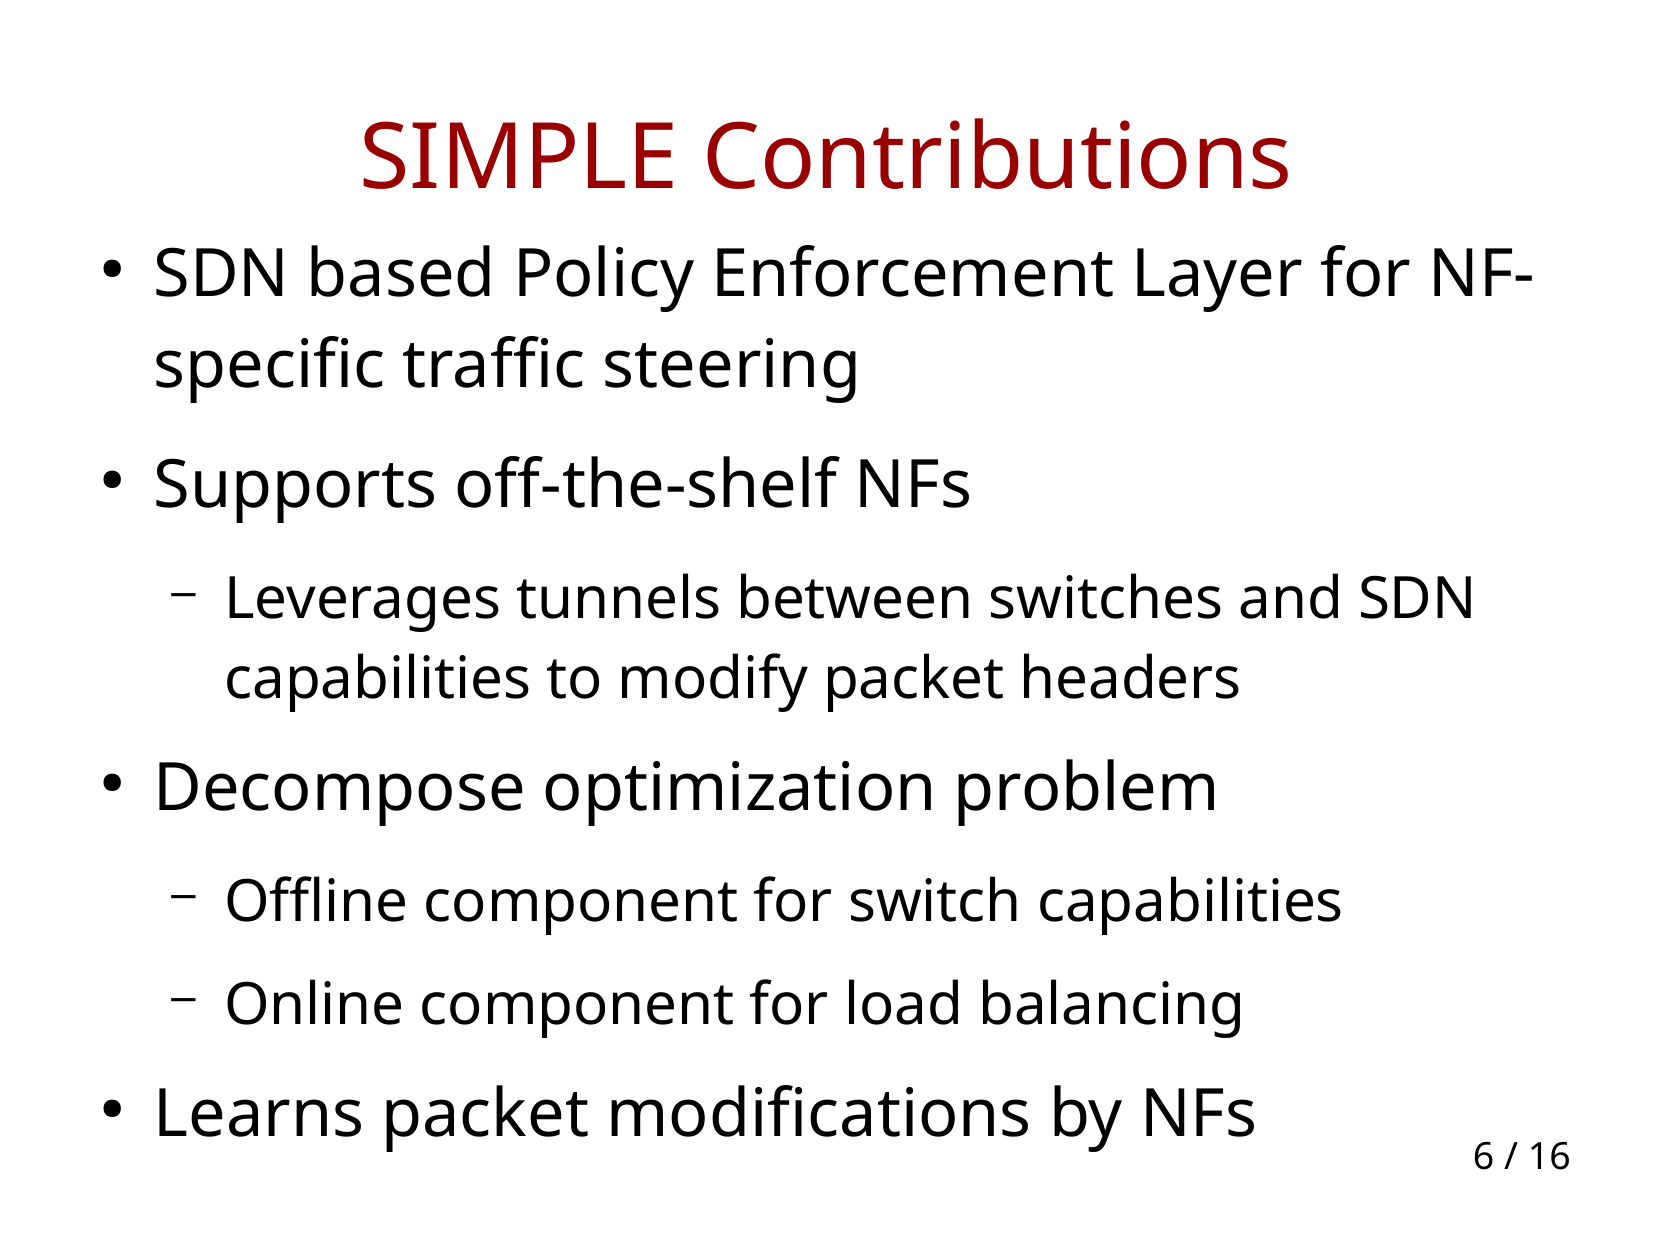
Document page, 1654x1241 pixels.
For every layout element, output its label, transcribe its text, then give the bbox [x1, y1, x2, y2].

title SIMPLE Contributions [82, 49, 1571, 225]
list SDN based Policy Enforcement Layer for NF-specific traffic steering Supports off-the-shelf NFs Leverages tunnels between switches and SDN capabilities to modify packet headers Decompose optimization problem Offline component for switch capabilities Online component for load balancing Learns packet modifications by NFs [82, 225, 1571, 1158]
